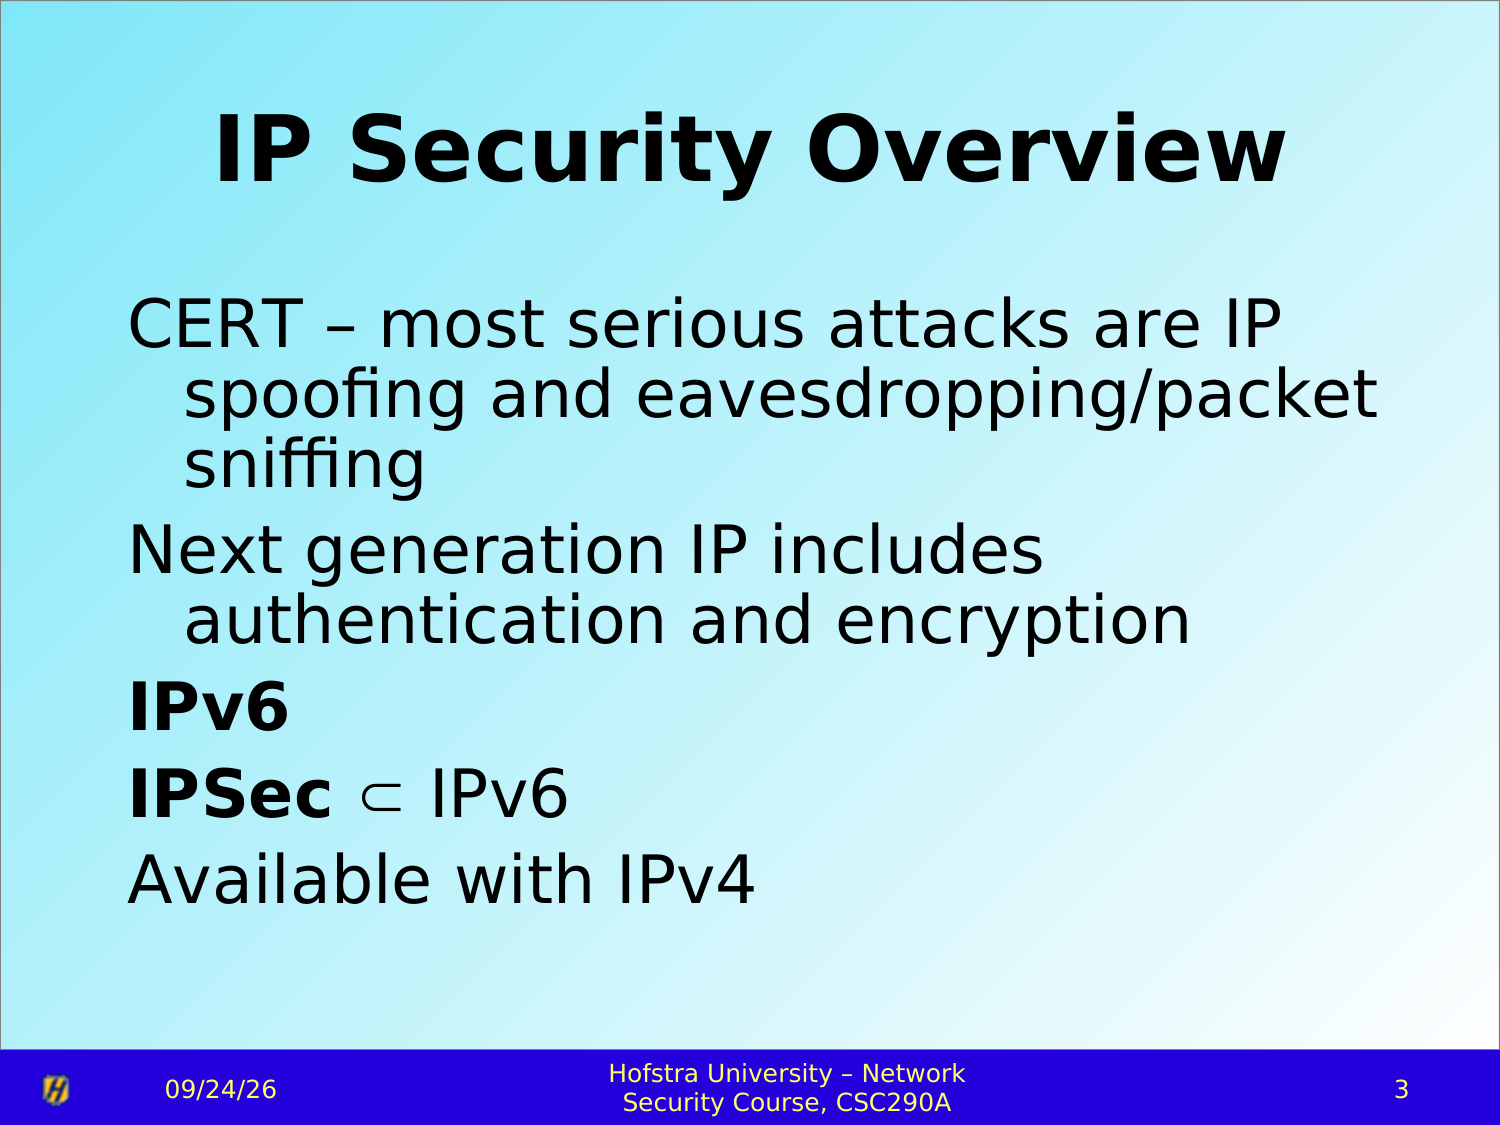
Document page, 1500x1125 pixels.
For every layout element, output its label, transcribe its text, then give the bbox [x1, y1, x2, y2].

picture [37, 1072, 76, 1110]
list CERT – most serious attacks are IP spoofing and eavesdropping/packet sniffing Next generation IP includes authentication and encryption IPv6 IPSec  IPv6 Available with IPv4 [112, 283, 1434, 959]
title IP Security Overview [112, 85, 1391, 212]
